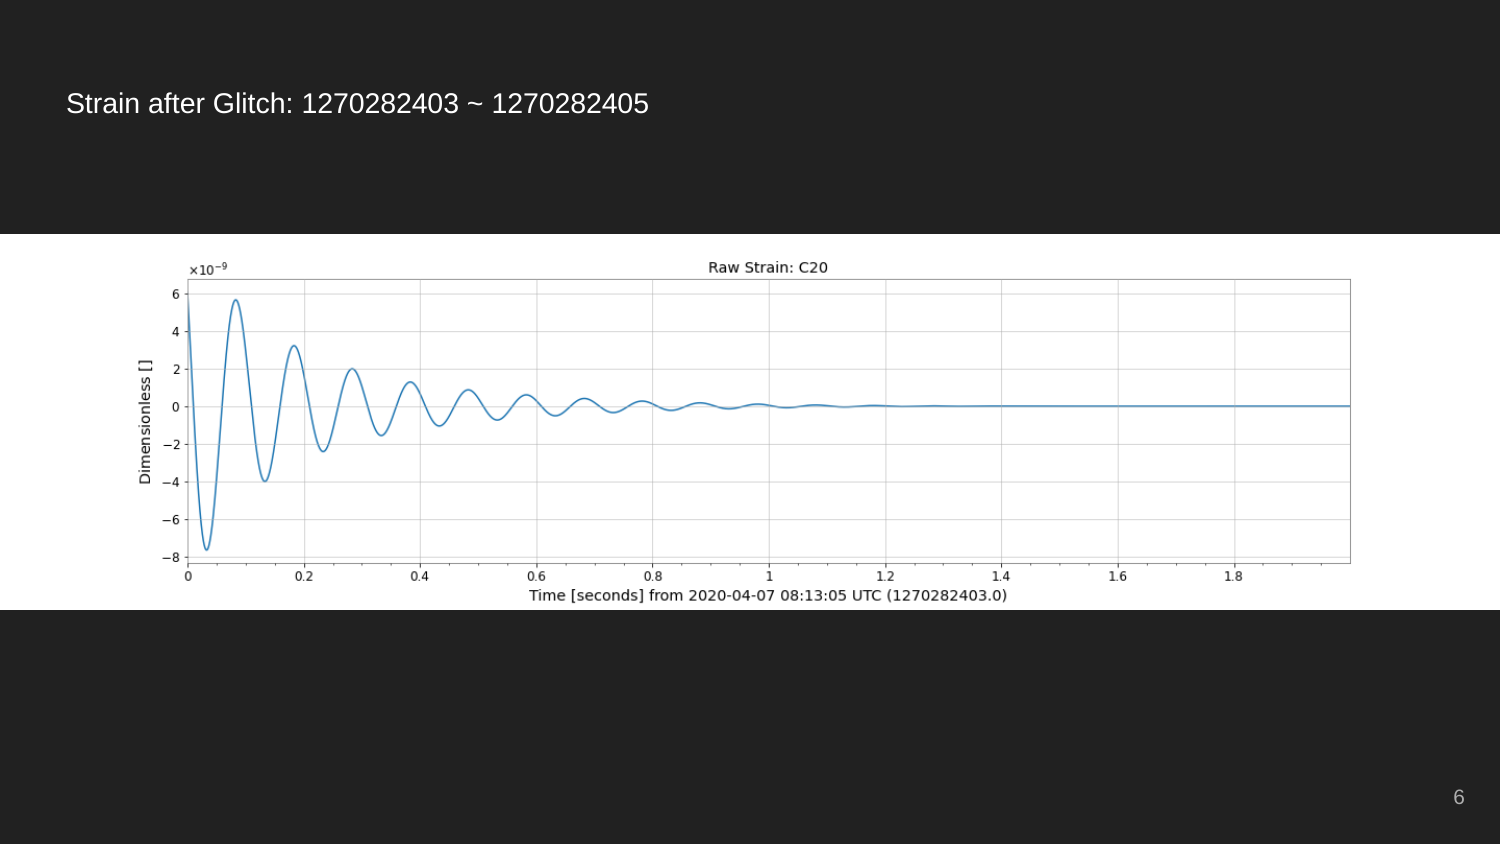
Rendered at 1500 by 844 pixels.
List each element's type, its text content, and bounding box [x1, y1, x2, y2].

title Strain after Glitch: 1270282403 ~ 1270282405 [51, 72, 1449, 167]
slide_number <number> [1389, 764, 1480, 830]
picture [0, 234, 1500, 610]
